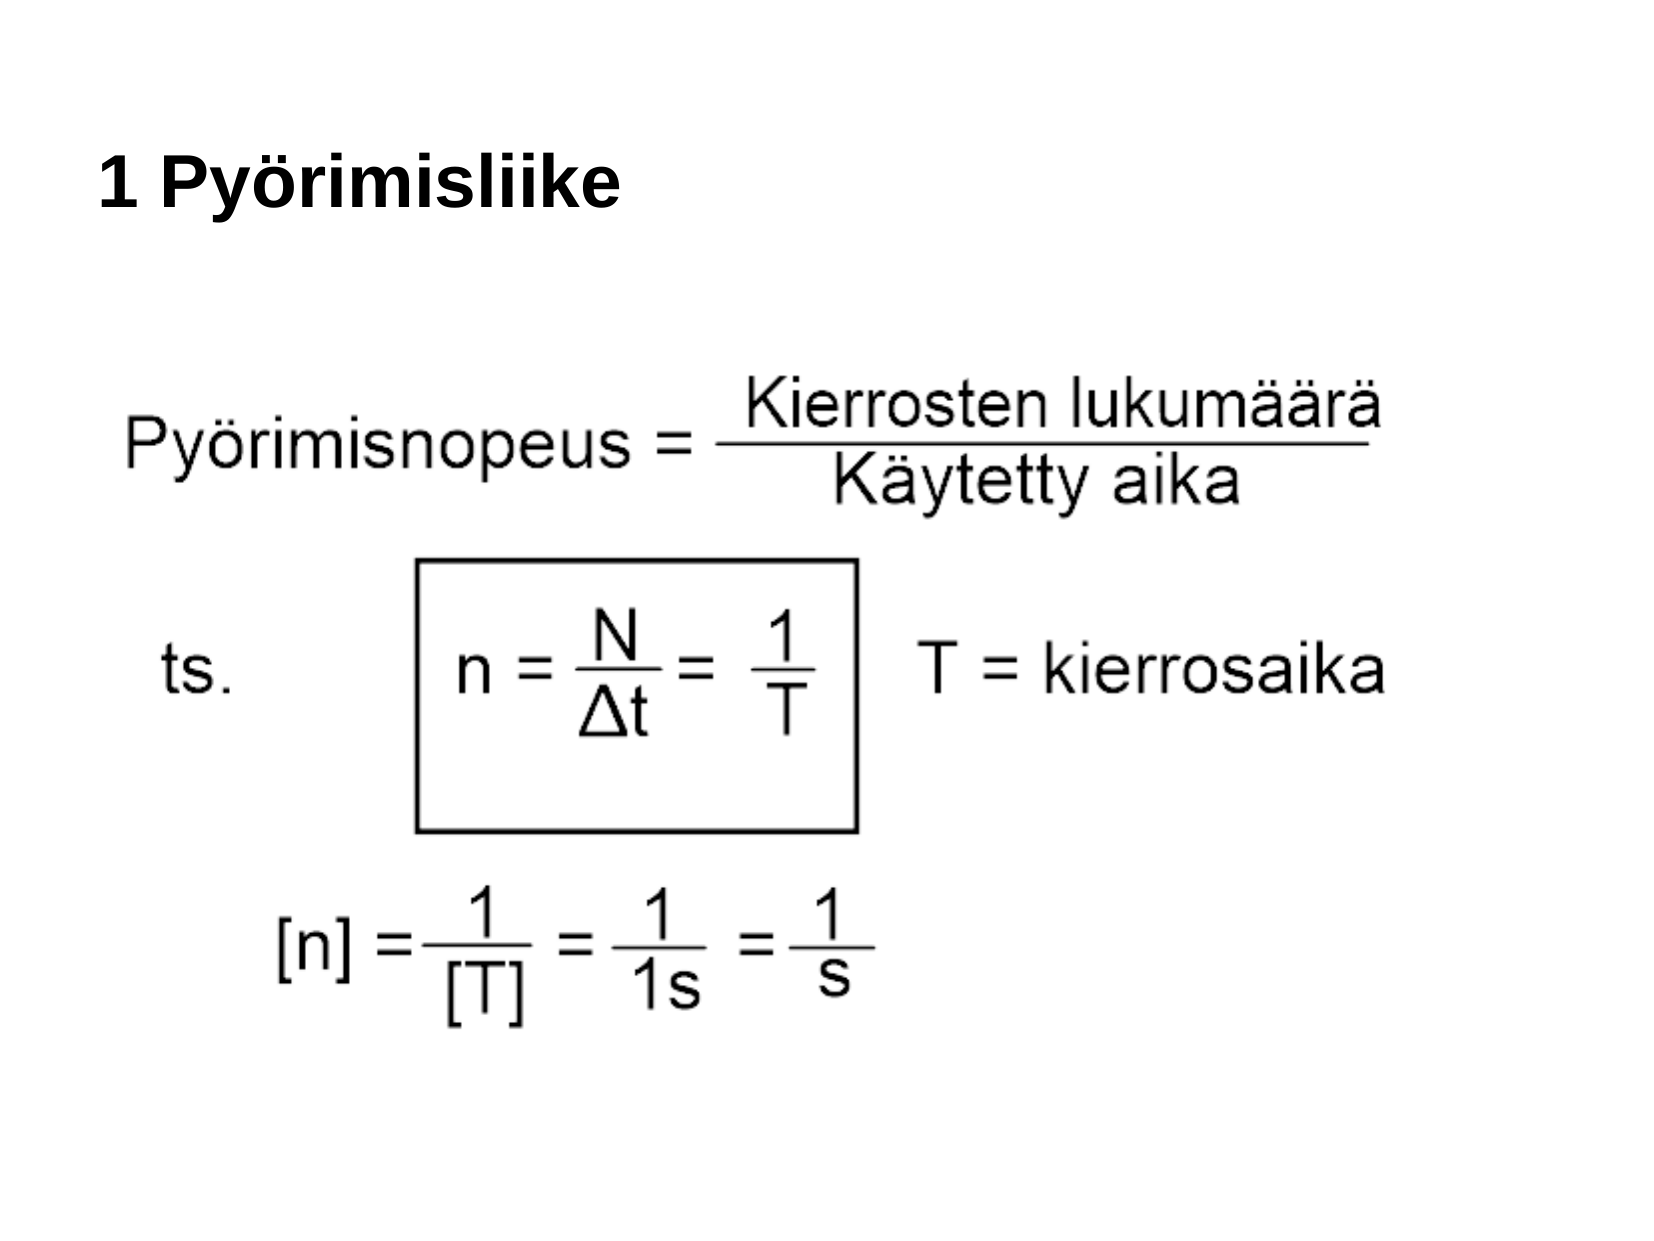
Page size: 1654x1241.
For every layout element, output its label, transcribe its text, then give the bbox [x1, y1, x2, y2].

picture [75, 283, 1501, 1095]
text_box 1 Pyörimisliike [82, 132, 1312, 237]
